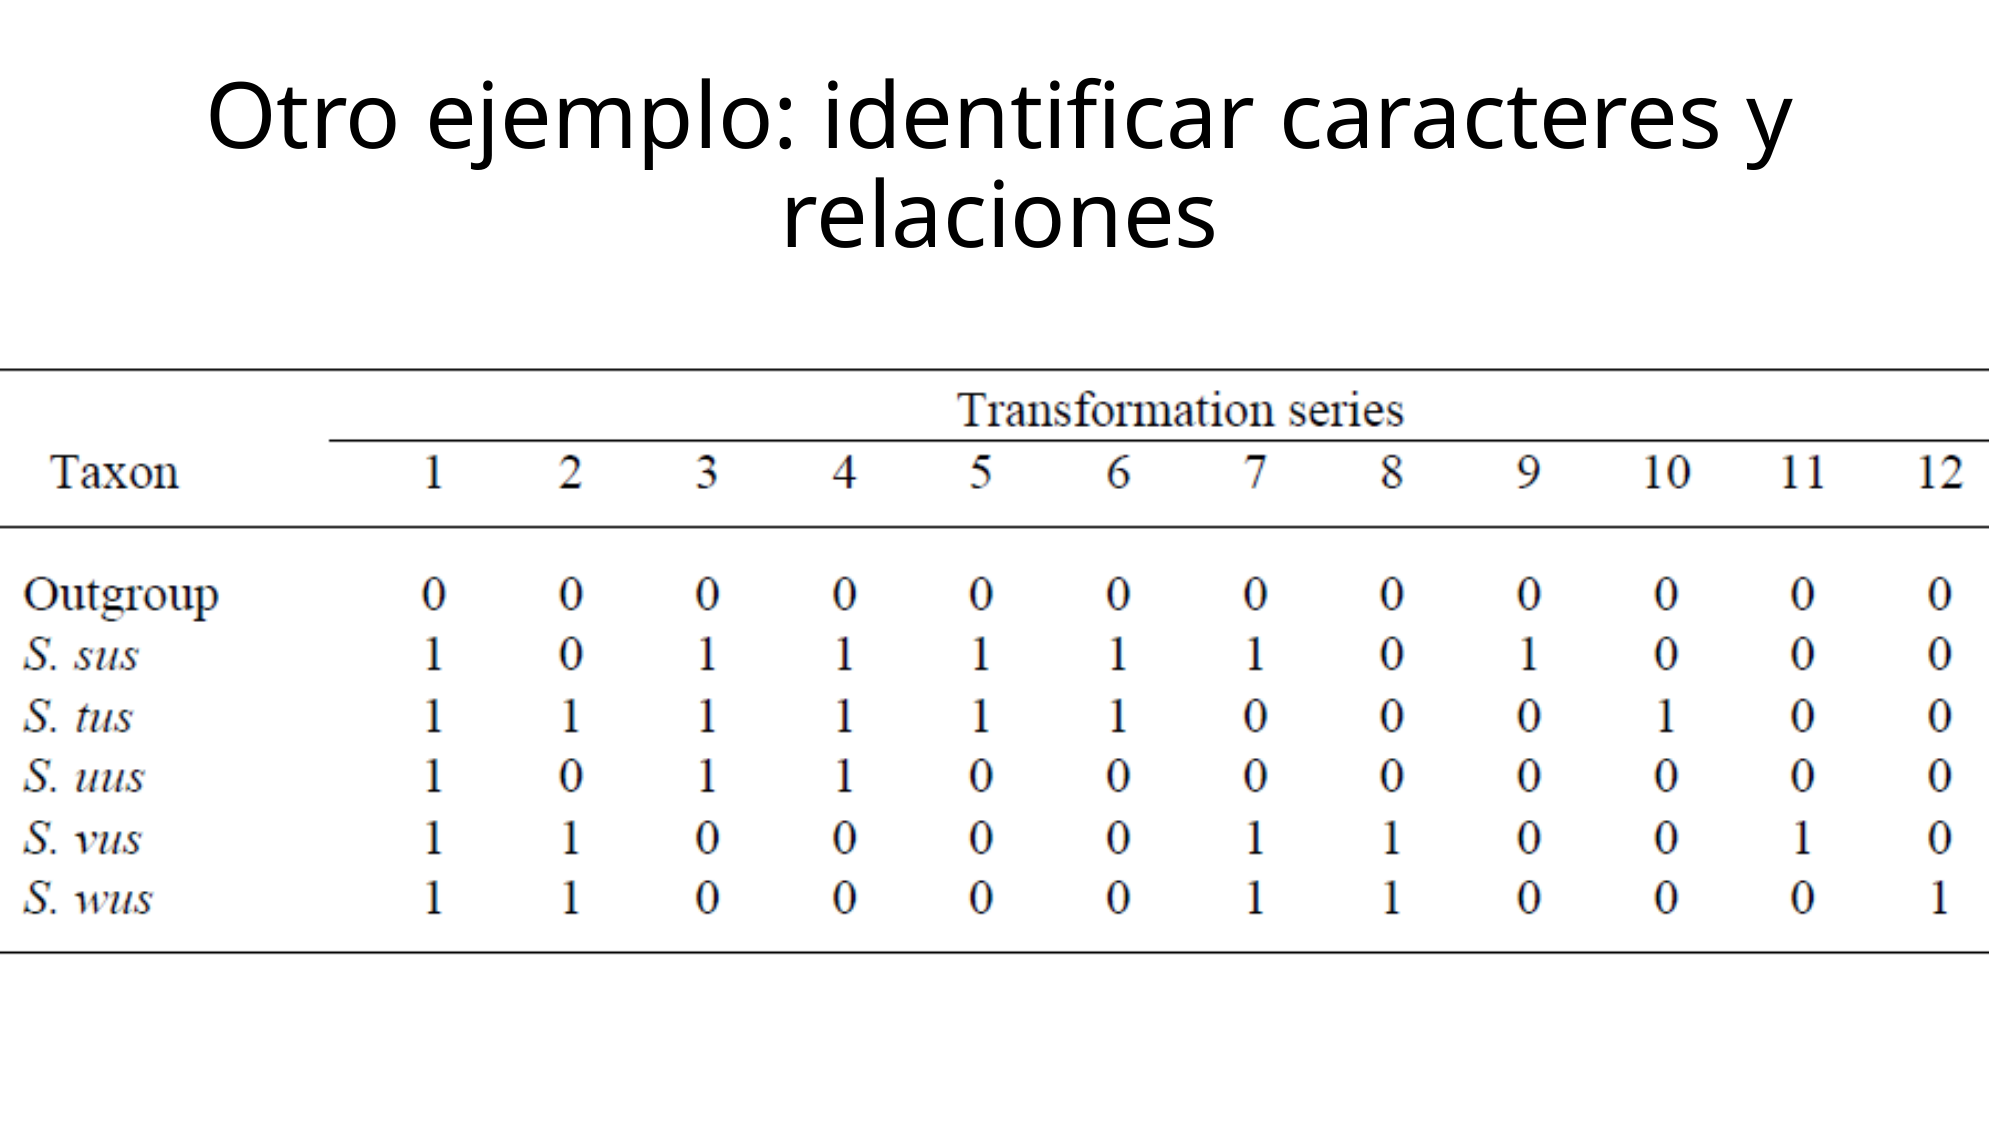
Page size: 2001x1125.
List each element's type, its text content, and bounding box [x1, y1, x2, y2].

picture [0, 367, 1989, 972]
title Otro ejemplo: identificar caracteres y relaciones [137, 59, 1863, 278]
